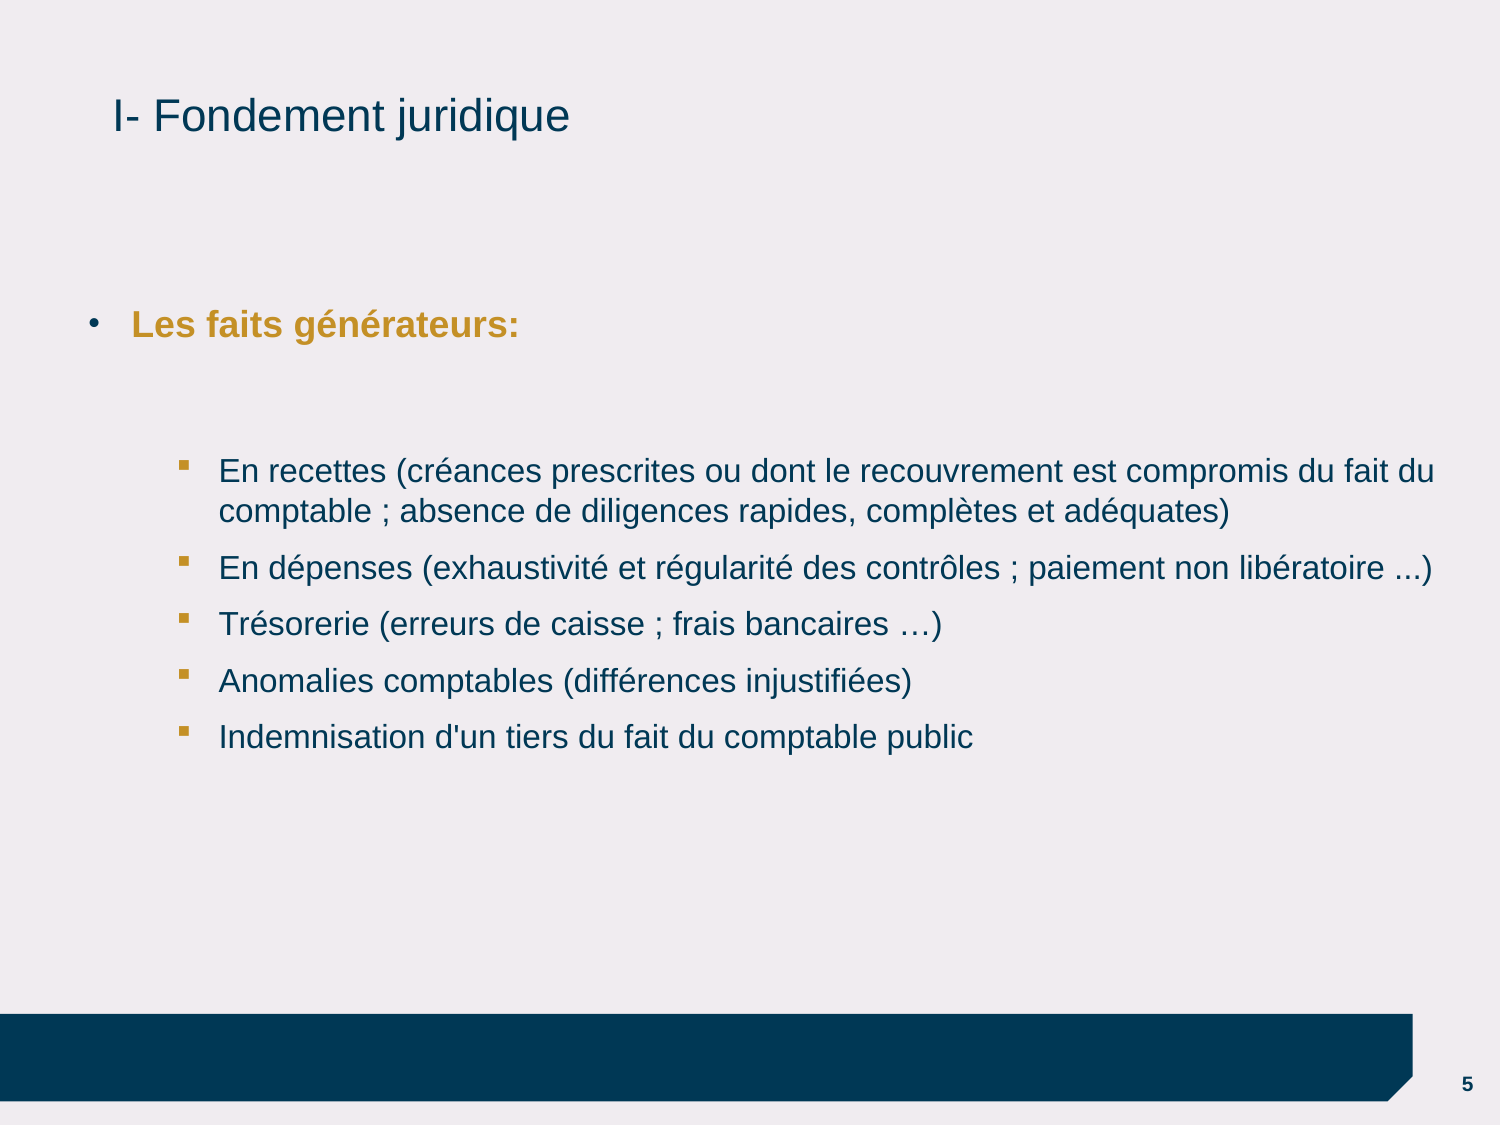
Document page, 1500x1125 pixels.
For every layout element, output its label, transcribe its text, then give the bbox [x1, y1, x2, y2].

list Les faits générateurs: En recettes (créances prescrites ou dont le recouvrement est compromis du fait du comptable ; absence de diligences rapides, complètes et adéquates) En dépenses (exhaustivité et régularité des contrôles ; paiement non libératoire ...) Trésorerie (erreurs de caisse ; frais bancaires …) Anomalies comptables (différences injustifiées) Indemnisation d'un tiers du fait du comptable public [87, 299, 1463, 851]
title I- Fondement juridique [112, 74, 1429, 156]
